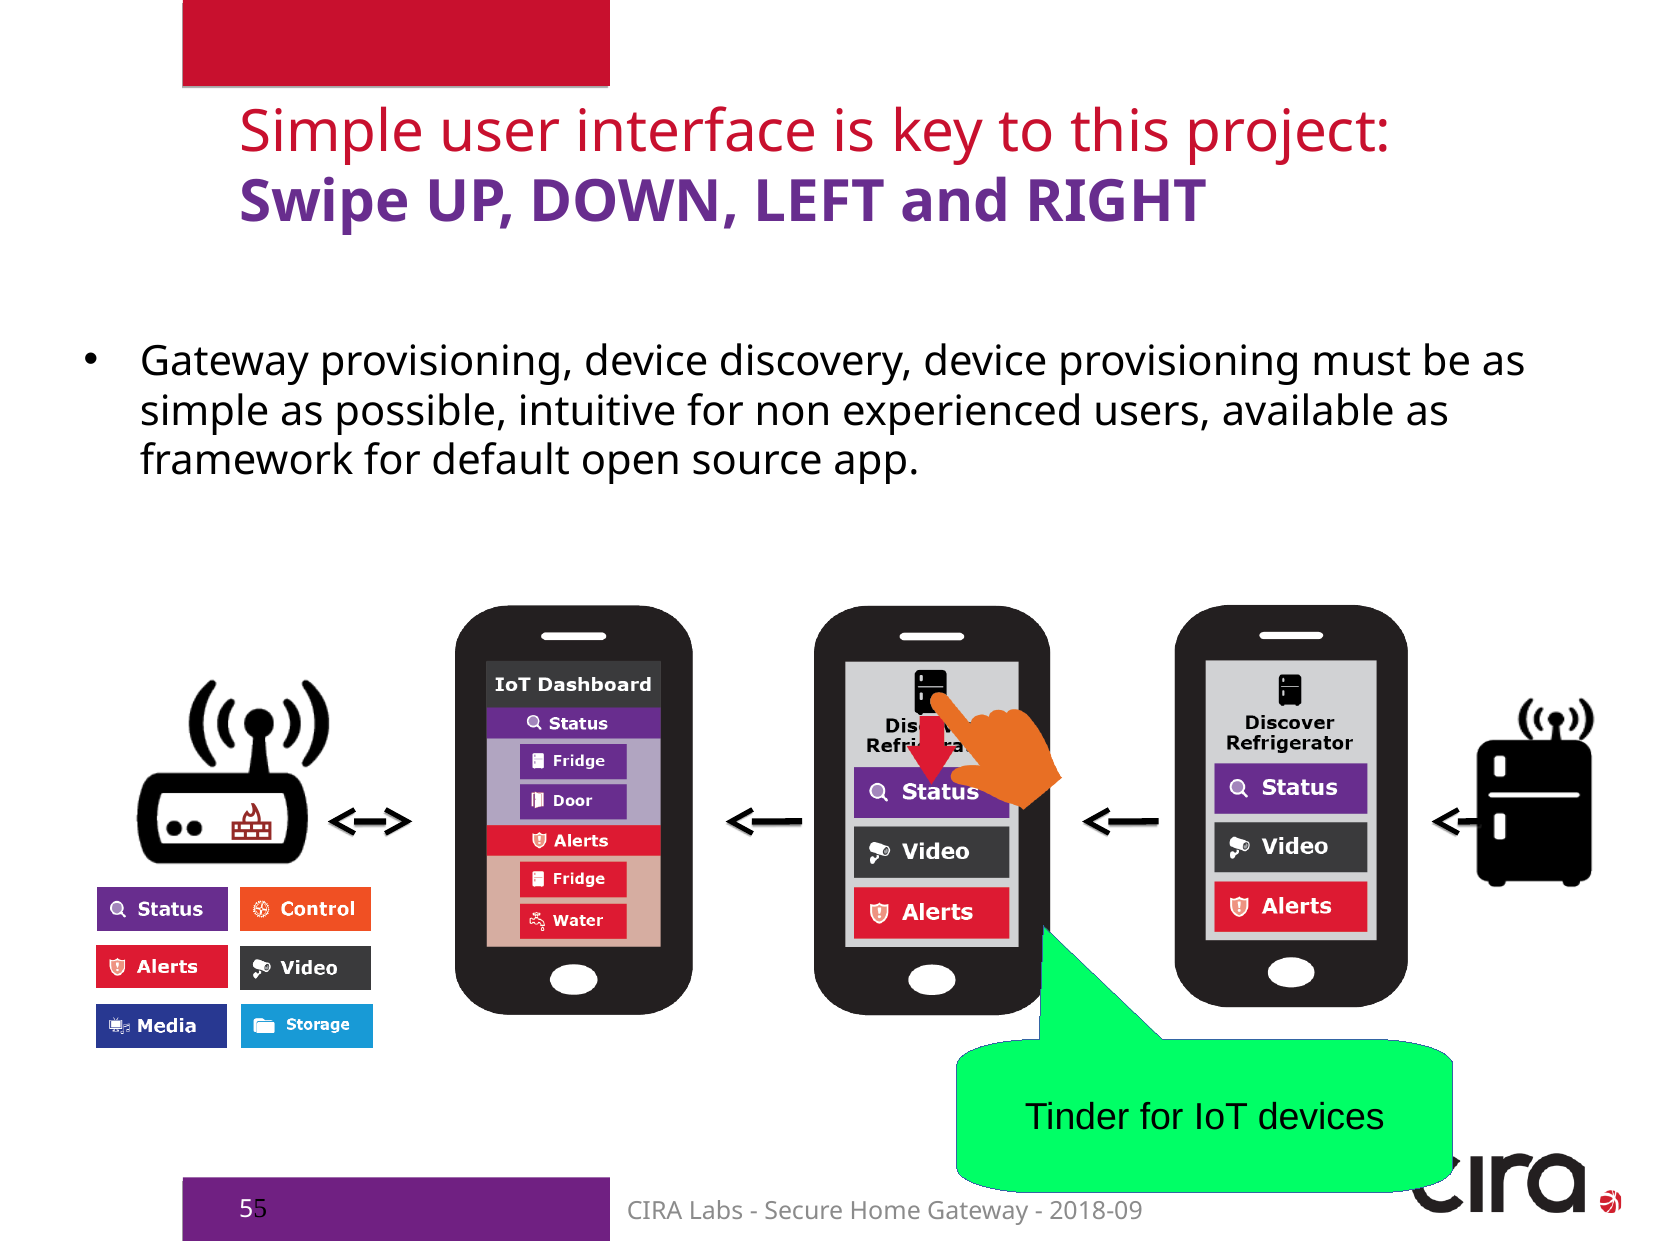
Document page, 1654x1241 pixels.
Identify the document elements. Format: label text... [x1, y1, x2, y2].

picture [97, 887, 228, 931]
picture [126, 665, 341, 879]
title Simple user interface is key to this project: Swipe UP, DOWN, LEFT and RIGHT [224, 86, 1568, 293]
picture [1163, 593, 1419, 1019]
picture [96, 1004, 227, 1048]
picture [1440, 691, 1629, 900]
picture [1446, 1153, 1622, 1213]
footer CIRA Labs - Secure Home Gateway - 2018-09 [611, 1175, 1446, 1241]
picture [443, 593, 704, 1027]
picture [802, 593, 1070, 1027]
list Gateway provisioning, device discovery, device provisioning must be as simple as possible, intuitive for non experienced users, available as framework for default open source app. [68, 325, 1628, 1145]
text_box Tinder for IoT devices [956, 925, 1453, 1193]
slide_number <number><number> [224, 1173, 610, 1240]
picture [241, 1004, 373, 1048]
picture [96, 945, 228, 988]
picture [240, 887, 371, 931]
picture [240, 946, 371, 990]
